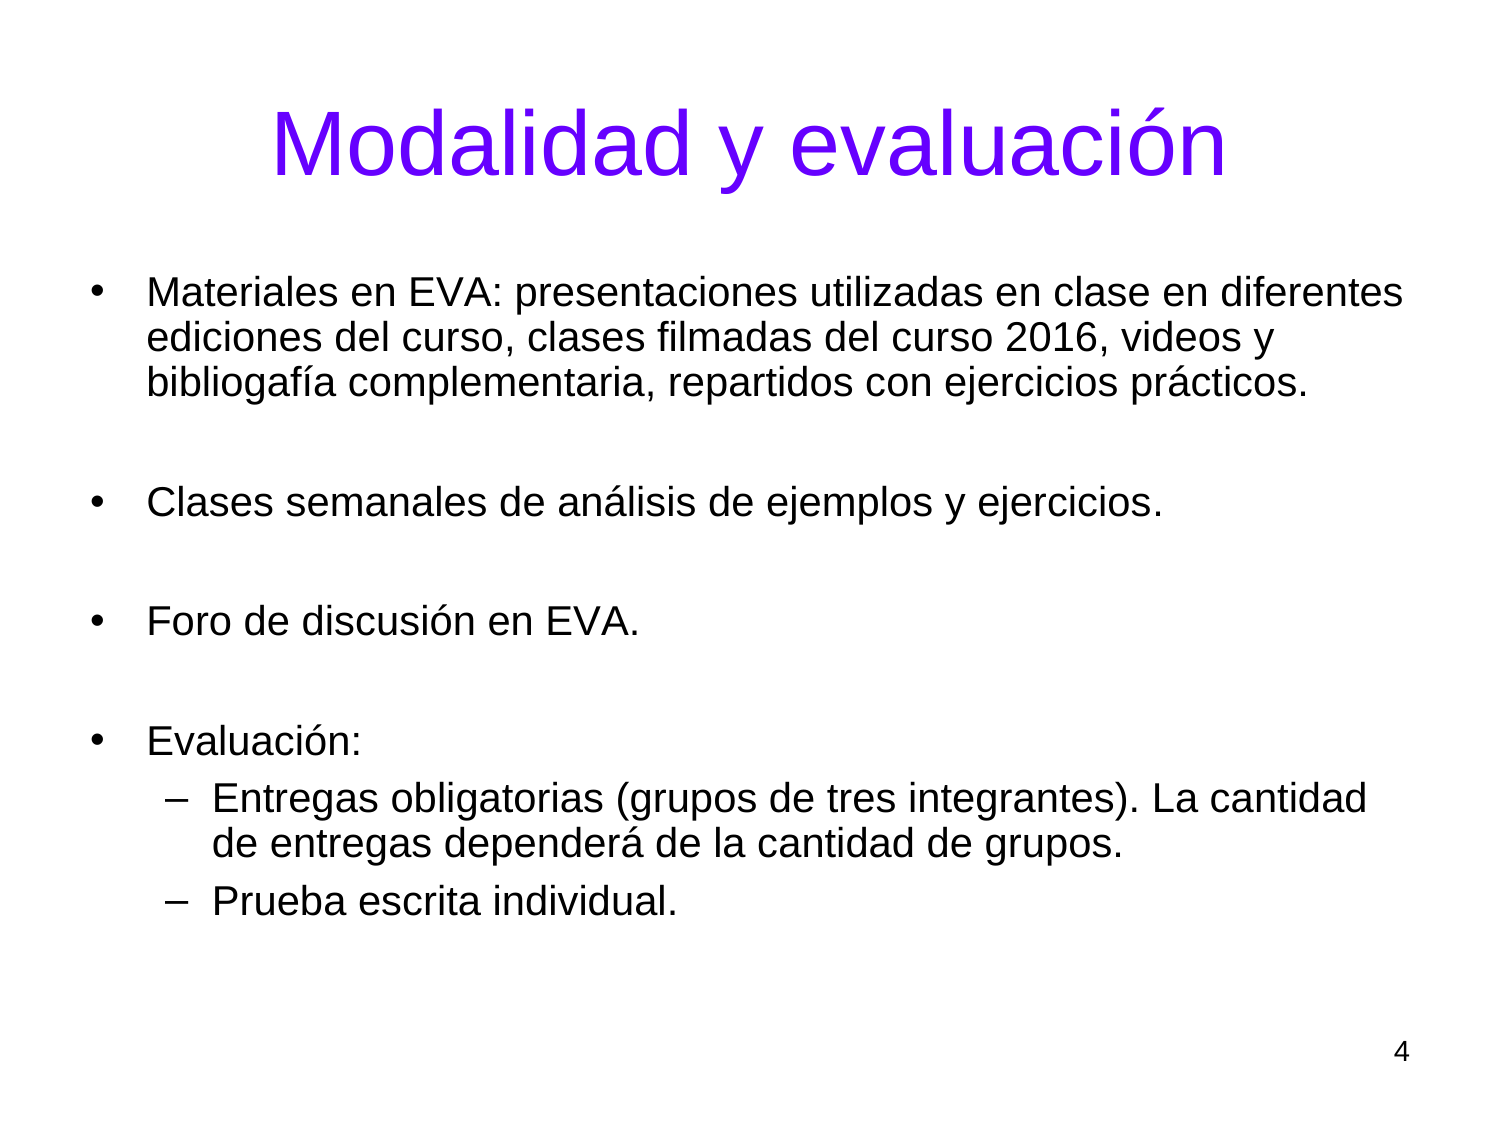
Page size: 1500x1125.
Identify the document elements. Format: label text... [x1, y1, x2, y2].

title Modalidad y evaluación [75, 45, 1426, 233]
text_box <número> [1074, 1024, 1426, 1103]
list Materiales en EVA: presentaciones utilizadas en clase en diferentes ediciones del curso, clases filmadas del curso 2016, videos y bibliogafía complementaria, repartidos con ejercicios prácticos. Clases semanales de análisis de ejemplos y ejercicios. Foro de discusión en EVA. Evaluación: Entregas obligatorias (grupos de tres integrantes). La cantidad de entregas dependerá de la cantidad de grupos. Prueba escrita individual. [75, 262, 1426, 1005]
